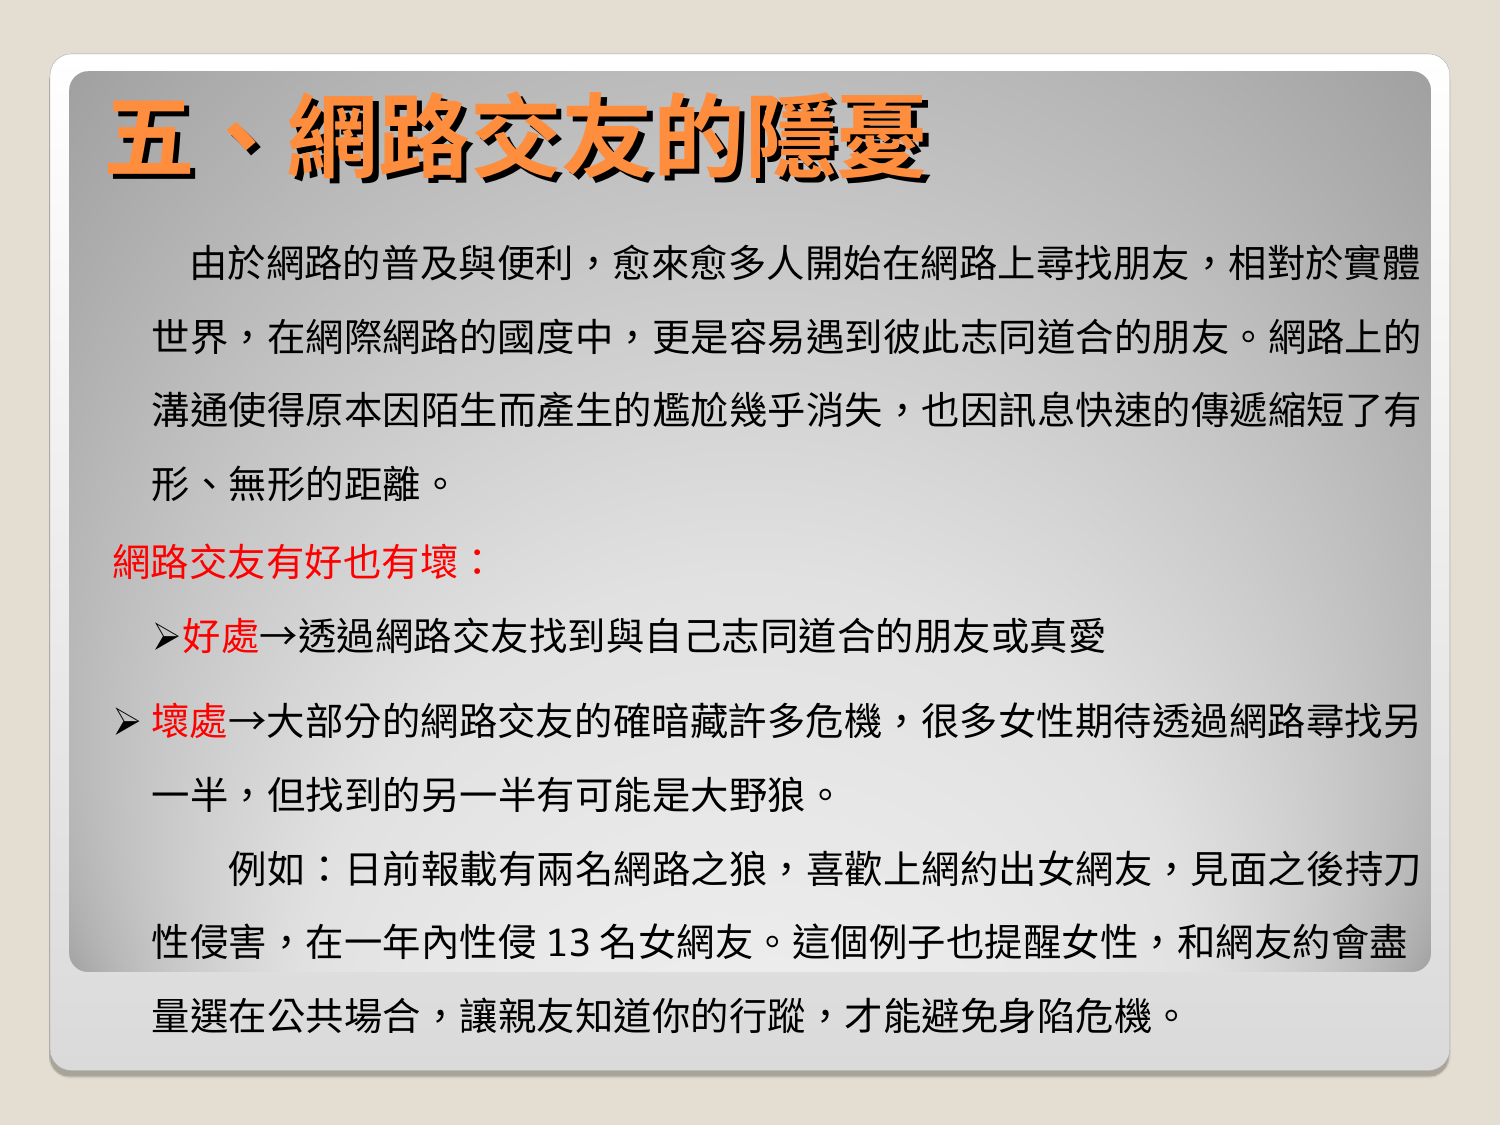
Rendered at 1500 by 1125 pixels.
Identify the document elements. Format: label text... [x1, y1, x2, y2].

list 由於網路的普及與便利，愈來愈多人開始在網路上尋找朋友，相對於實體世界，在網際網路的國度中，更是容易遇到彼此志同道合的朋友。網路上的溝通使得原本因陌生而產生的尷尬幾乎消失，也因訊息快速的傳遞縮短了有形、無形的距離。 網路交友有好也有壞： 好處→透過網路交友找到與自己志同道合的朋友或真愛 壞處→大部分的網路交友的確暗藏許多危機，很多女性期待透過網路尋找另一半，但找到的另一半有可能是大野狼。 例如：日前報載有兩名網路之狼，喜歡上網約出女網友，見面之後持刀性侵害，在一年內性侵13名女網友。這個例子也提醒女性，和網友約會盡量選在公共場合，讓親友知道你的行蹤，才能避免身陷危機。 [82, 196, 1447, 1059]
picture [69, 71, 1431, 972]
title 五、網路交友的隱憂 [88, 78, 1424, 197]
